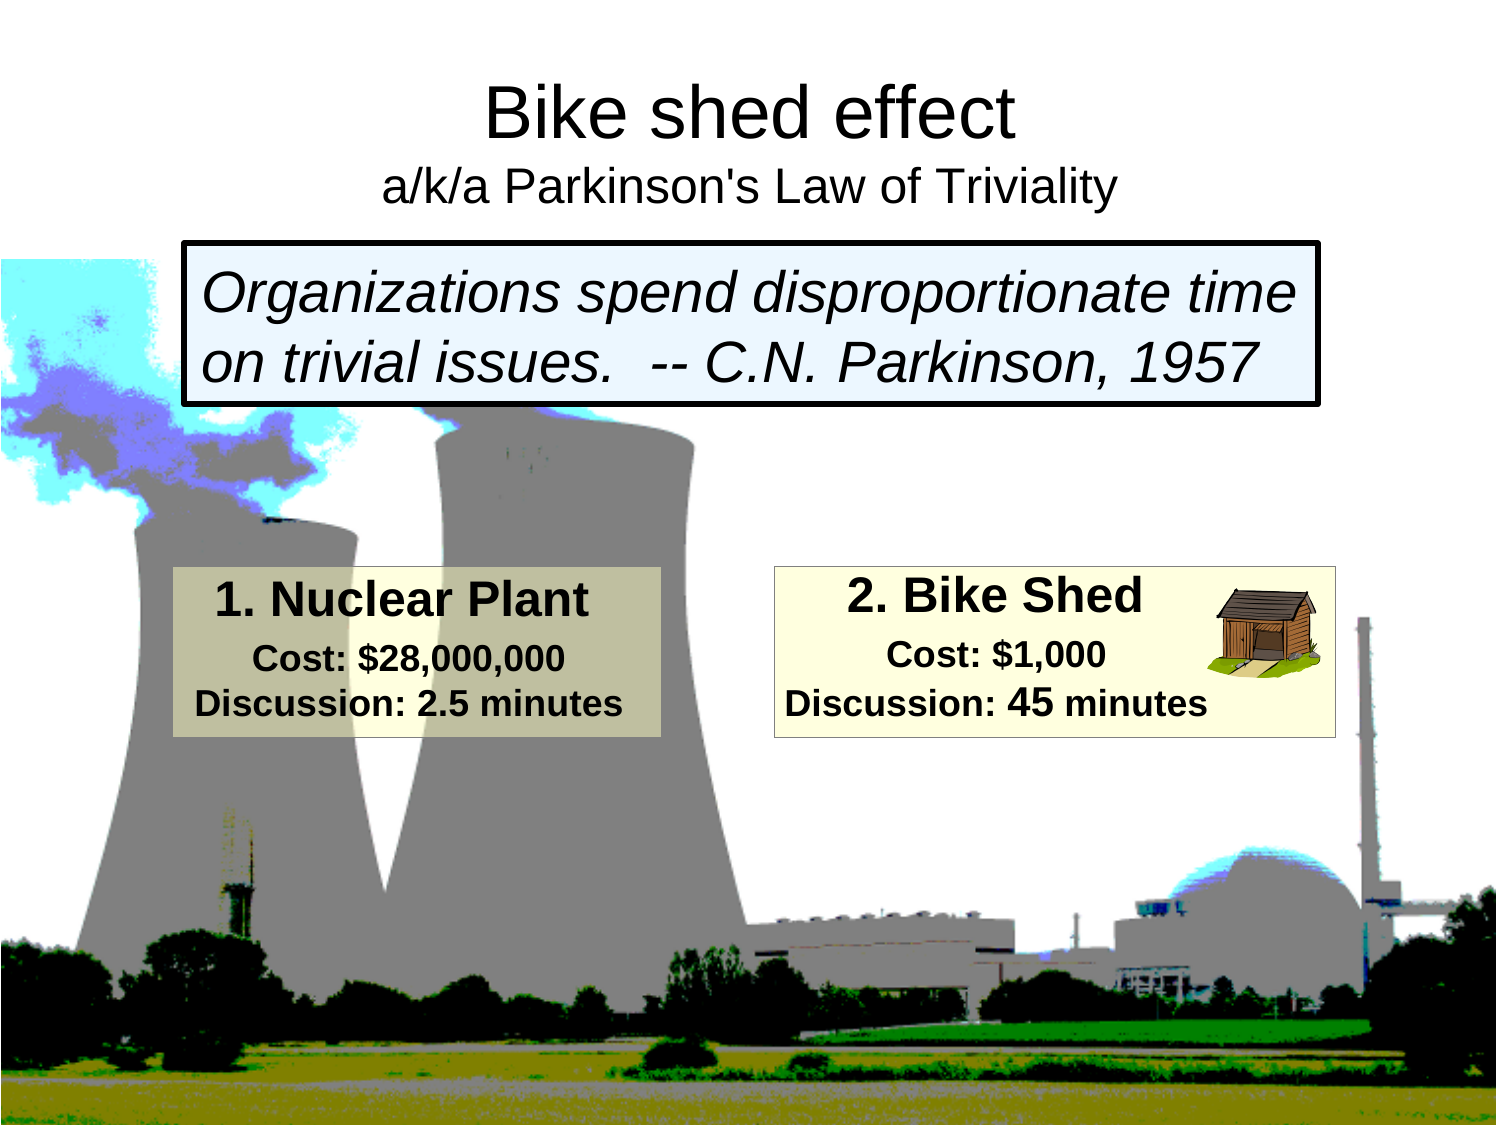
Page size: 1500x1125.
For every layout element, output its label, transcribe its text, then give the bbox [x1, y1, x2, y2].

text_box Cost: $1,000 Discussion: 45 minutes [769, 622, 1224, 733]
picture [1, 259, 1496, 1125]
text_box [172, 566, 662, 738]
text_box [774, 566, 1336, 738]
text_box 2. Bike Shed [832, 555, 1160, 622]
title Bike shed effect a/k/a Parkinson's Law of Triviality [75, 44, 1425, 233]
text_box Cost: $28,000,000 Discussion: 2.5 minutes [179, 626, 639, 732]
text_box 1. Nuclear Plant [199, 559, 605, 626]
text_box Organizations spend disproportionate time on trivial issues. -- C.N. Parkinson, 1957 [184, 243, 1318, 405]
text_box [774, 566, 832, 622]
